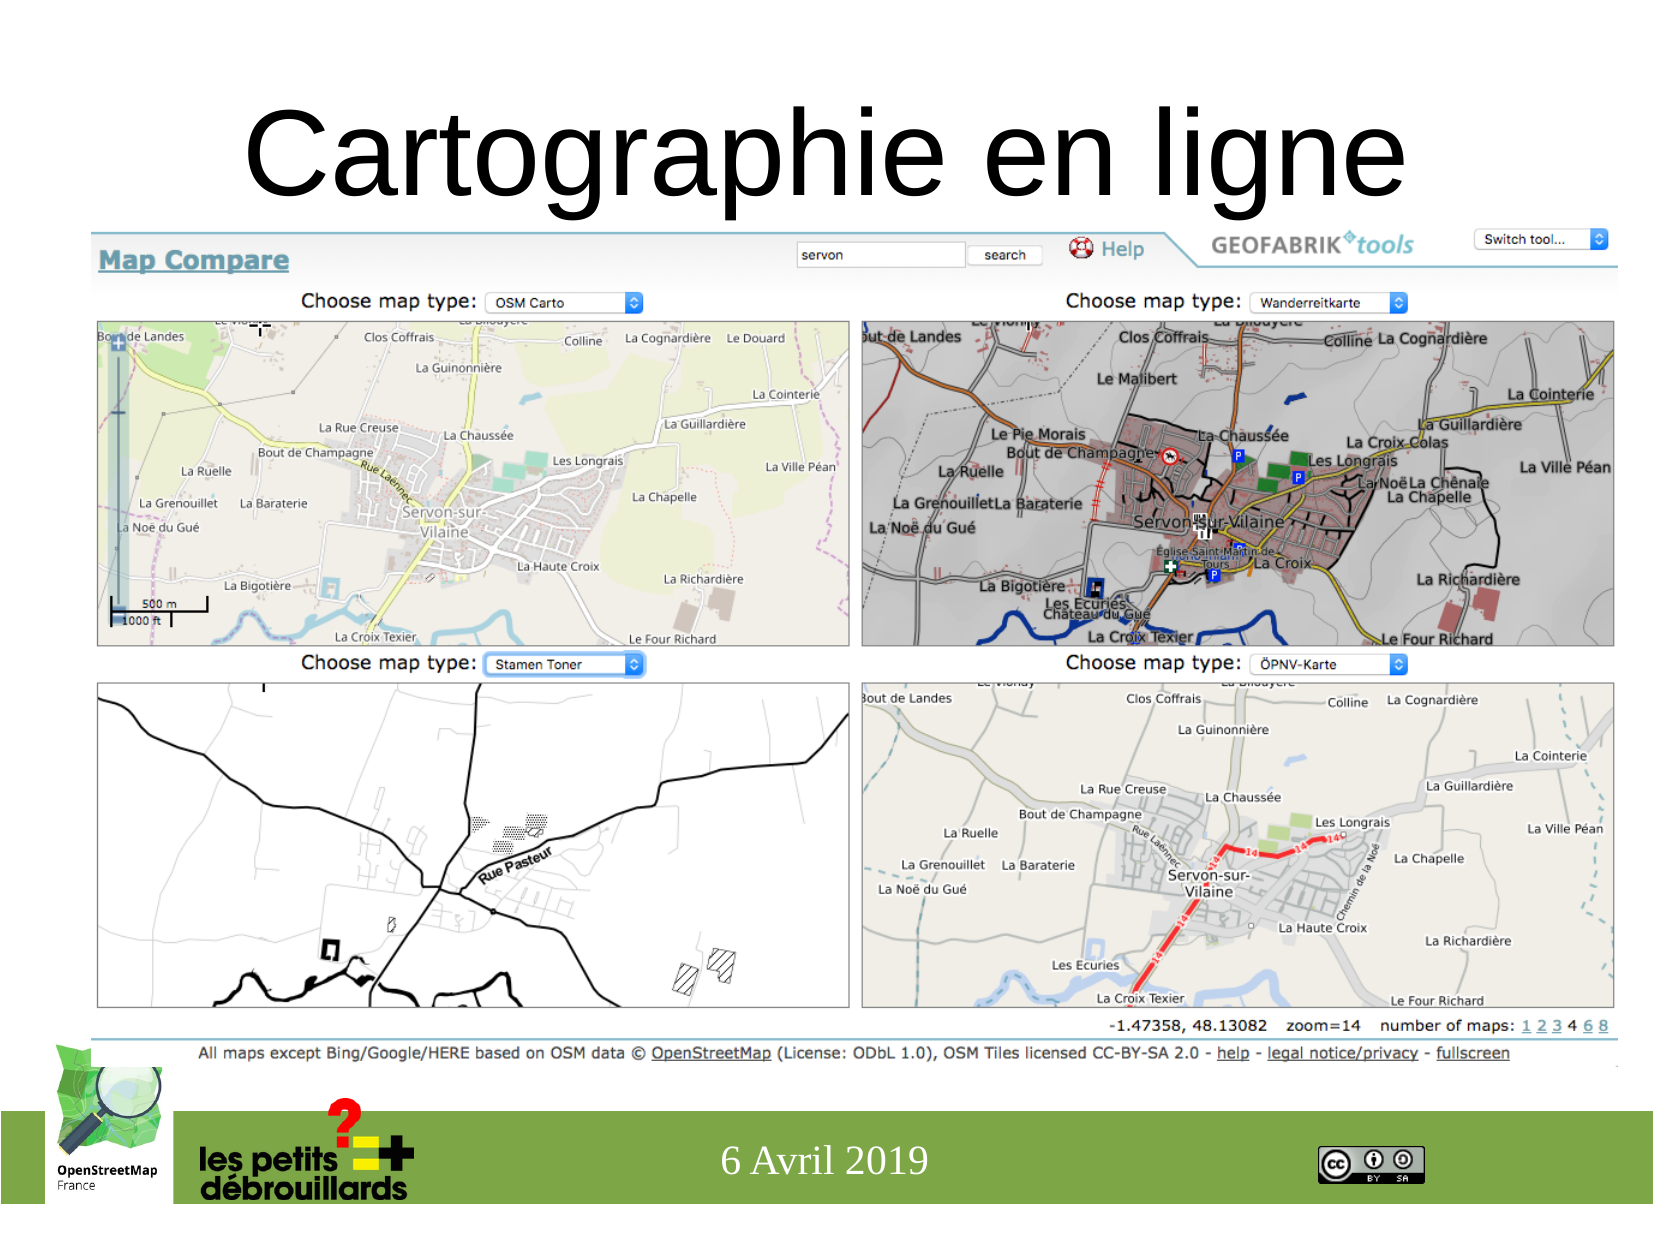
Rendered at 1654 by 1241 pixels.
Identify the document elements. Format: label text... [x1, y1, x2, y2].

picture [1318, 1146, 1425, 1184]
picture [200, 1098, 414, 1200]
picture [45, 226, 1618, 1205]
title Cartographie en ligne [82, 49, 1571, 257]
